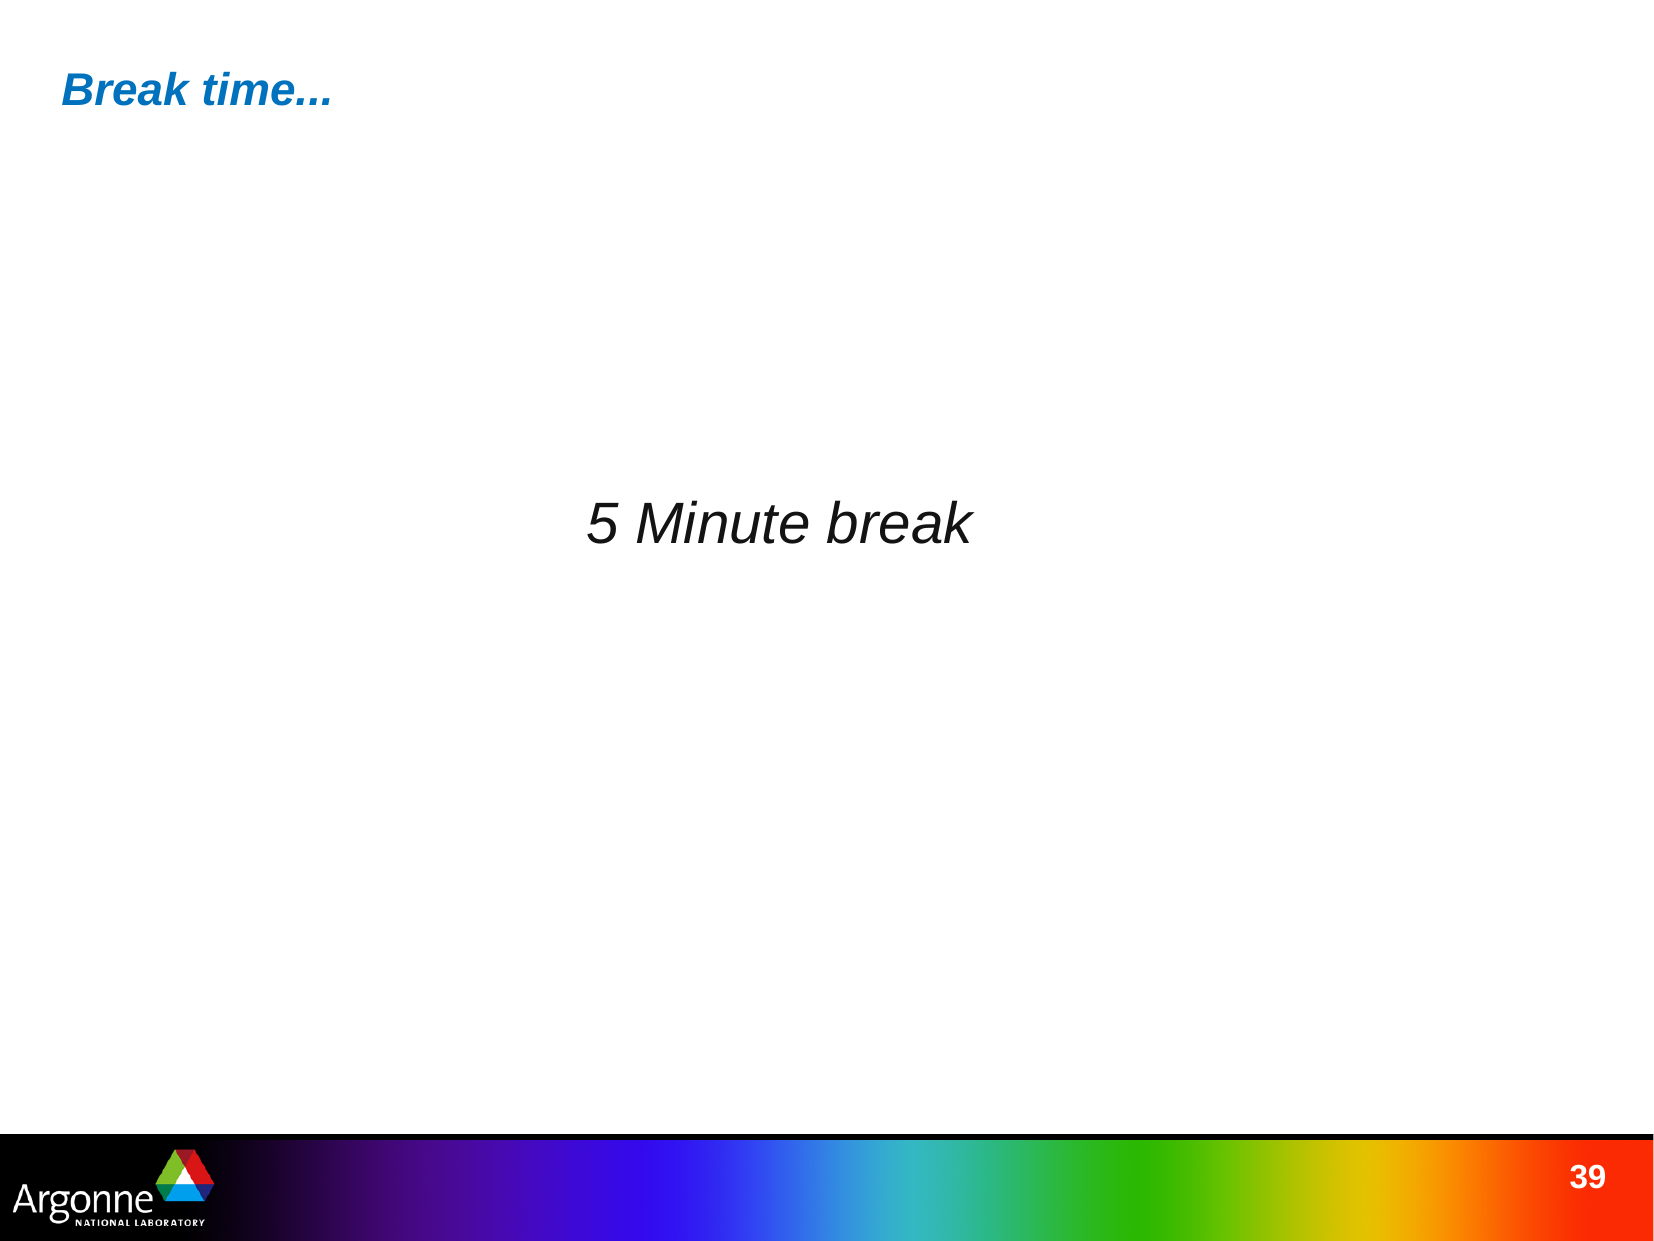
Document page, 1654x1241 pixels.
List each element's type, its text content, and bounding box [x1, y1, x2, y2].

picture [0, 1134, 1654, 1241]
subtitle 5 Minute break [62, 253, 1498, 799]
title Break time... [61, 56, 1500, 126]
